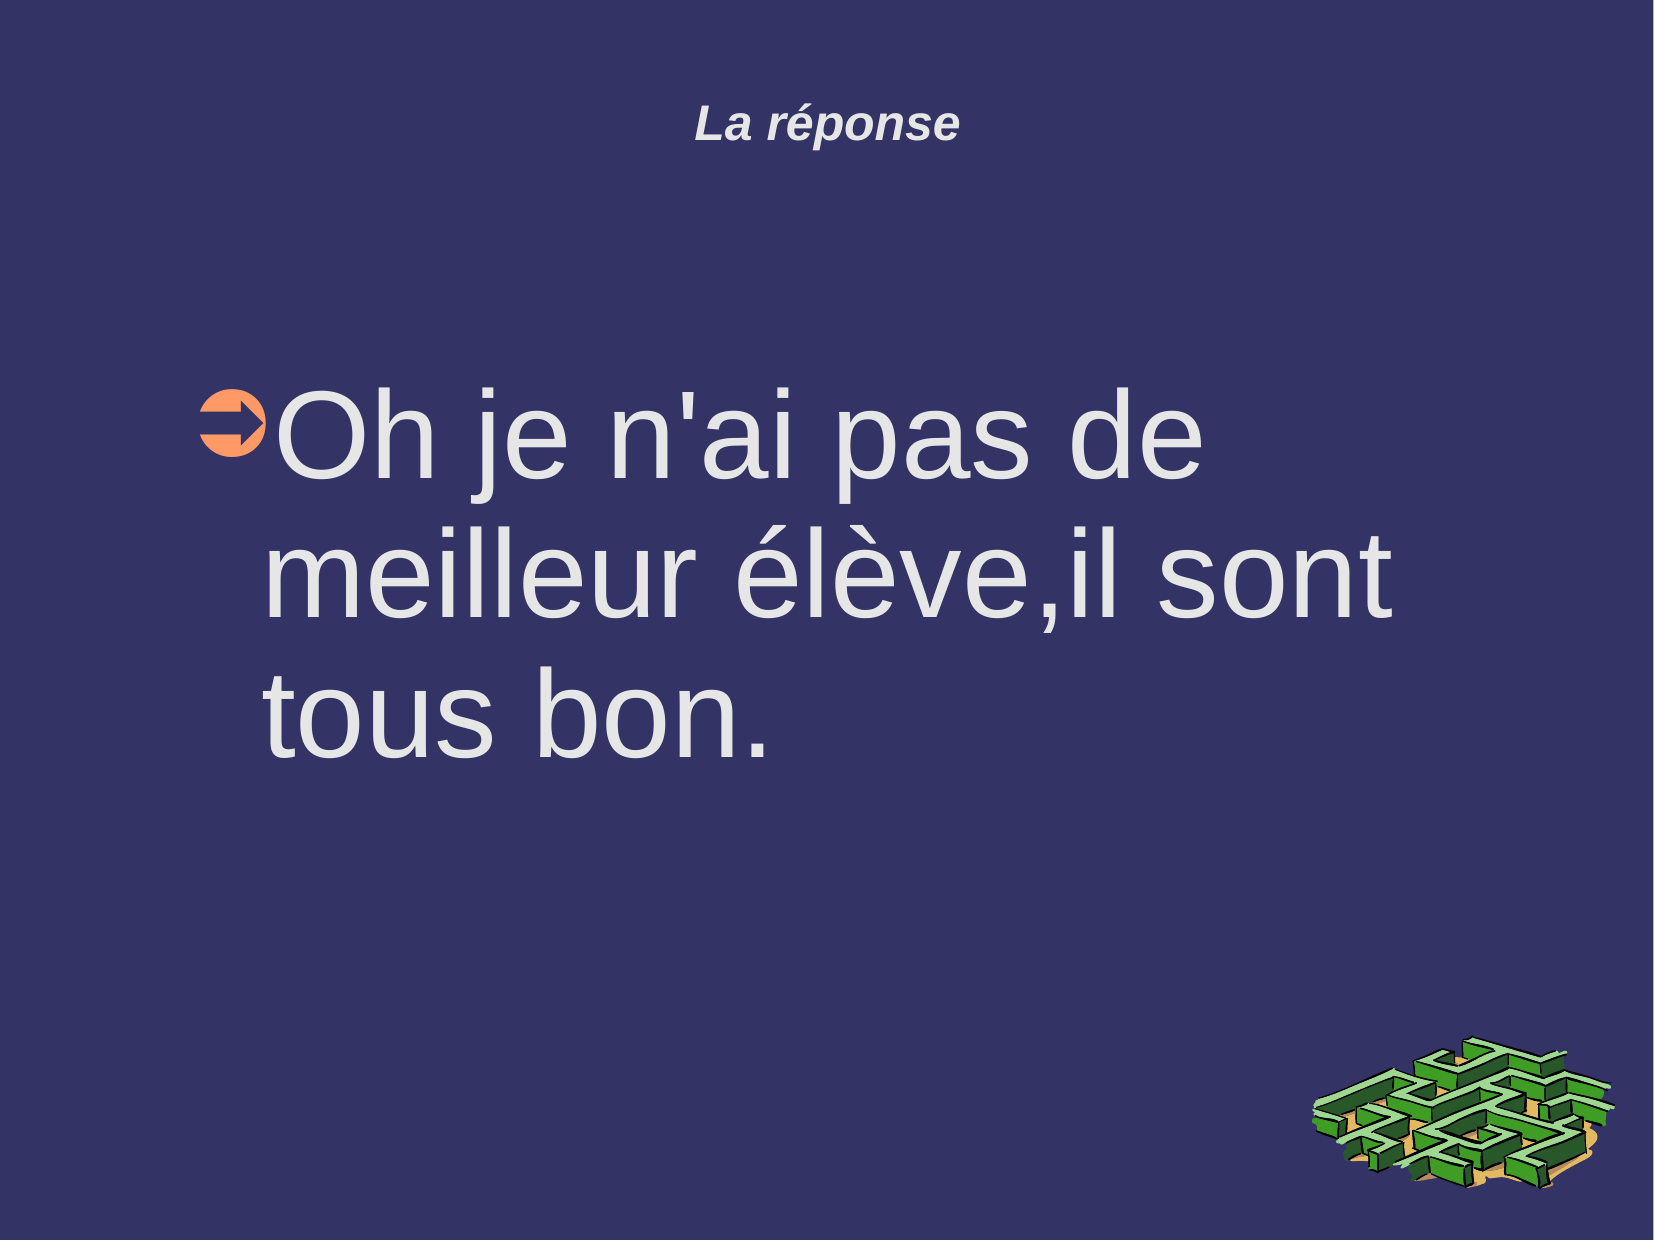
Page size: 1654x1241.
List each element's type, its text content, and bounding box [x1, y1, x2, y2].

list Oh je n'ai pas de meilleur élève,il sont tous bon. [178, 364, 1570, 1147]
title La réponse [121, 19, 1534, 227]
